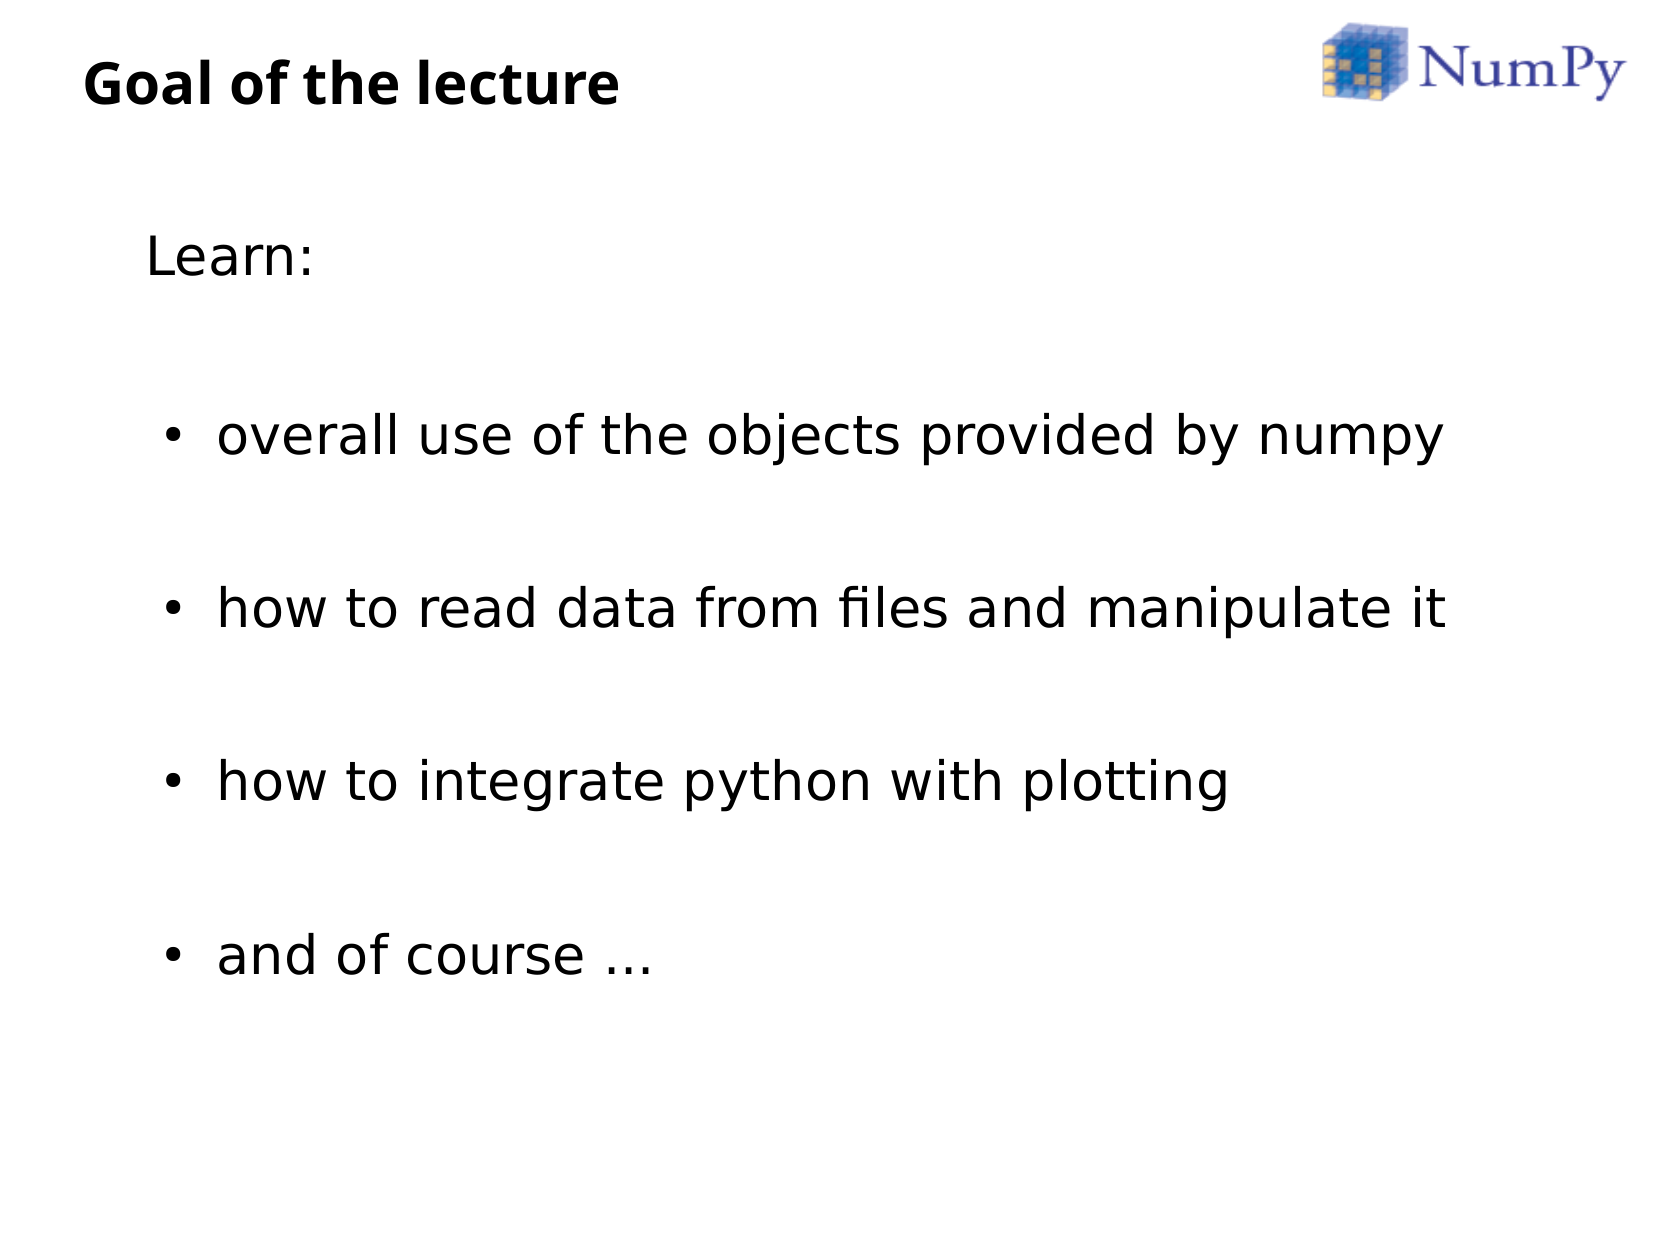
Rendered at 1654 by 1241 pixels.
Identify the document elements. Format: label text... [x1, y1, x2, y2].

title Goal of the lecture [82, 0, 1571, 179]
picture [1302, 13, 1635, 113]
list Learn: overall use of the objects provided by numpy how to read data from files and manipulate it how to integrate python with plotting and of course ... [75, 225, 1571, 1163]
